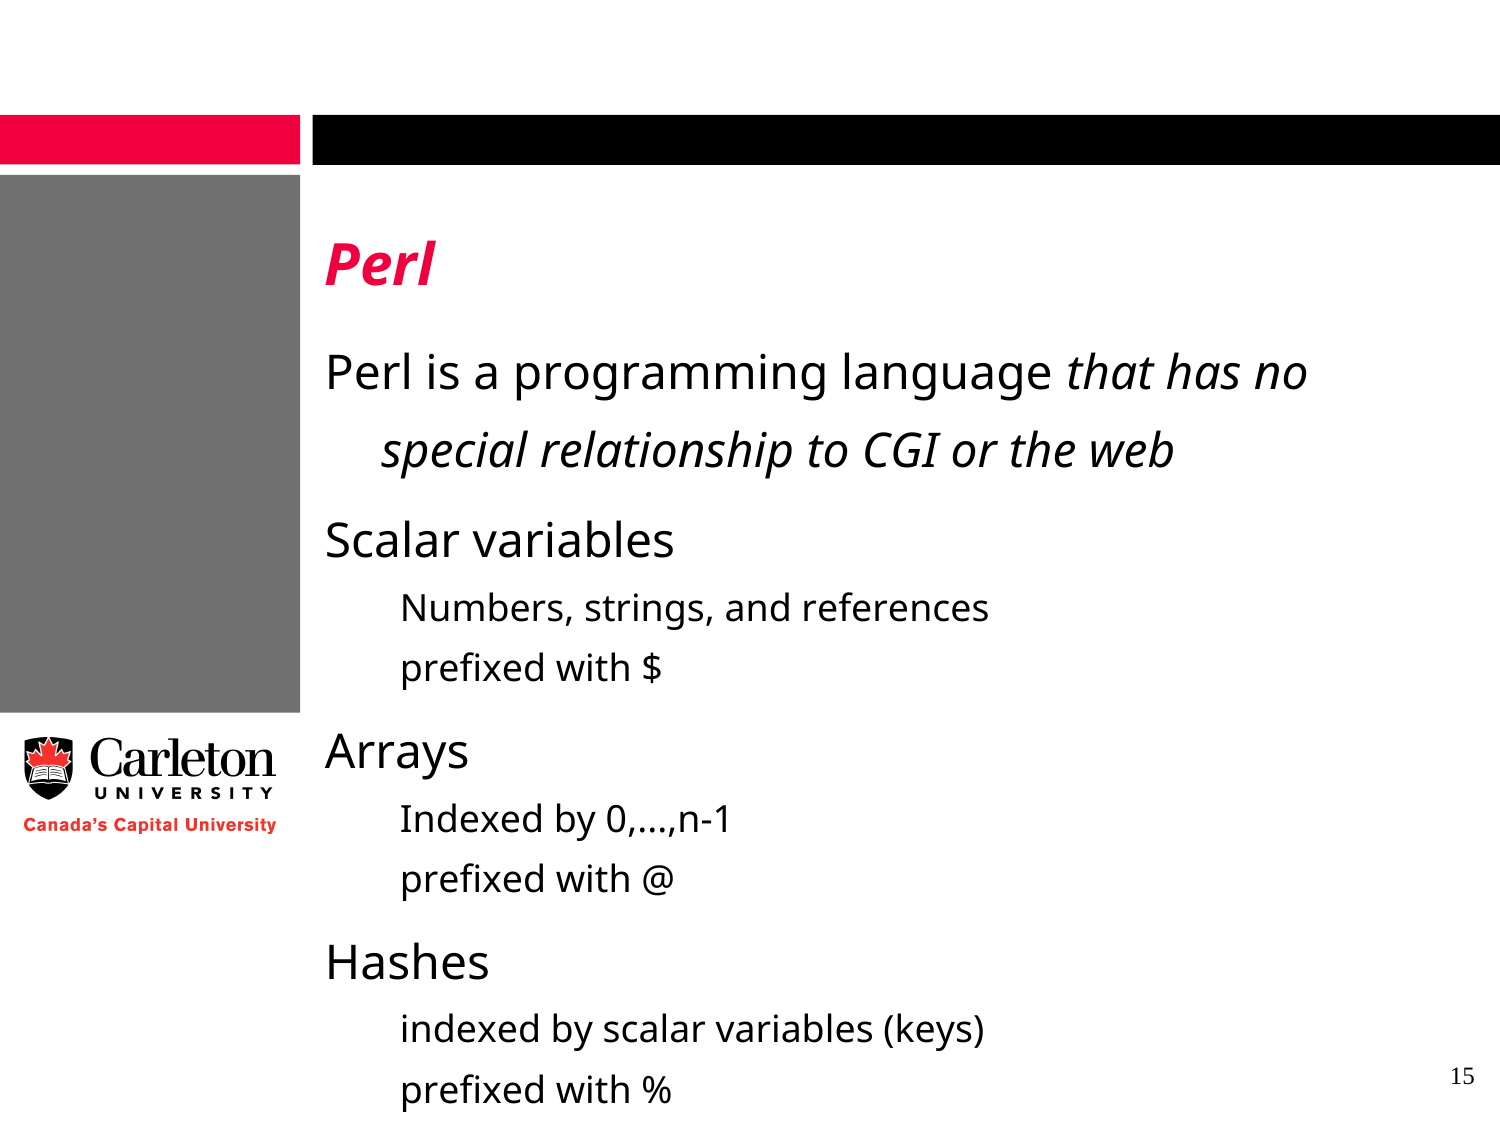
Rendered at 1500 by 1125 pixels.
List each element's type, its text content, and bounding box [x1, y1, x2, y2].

picture [24, 737, 276, 834]
title Perl [324, 194, 1450, 324]
list Perl is a programming language that has no special relationship to CGI or the web Scalar variables Numbers, strings, and references prefixed with $ Arrays Indexed by 0,...,n-1 prefixed with @ Hashes indexed by scalar variables (keys) prefixed with % [324, 324, 1450, 1036]
